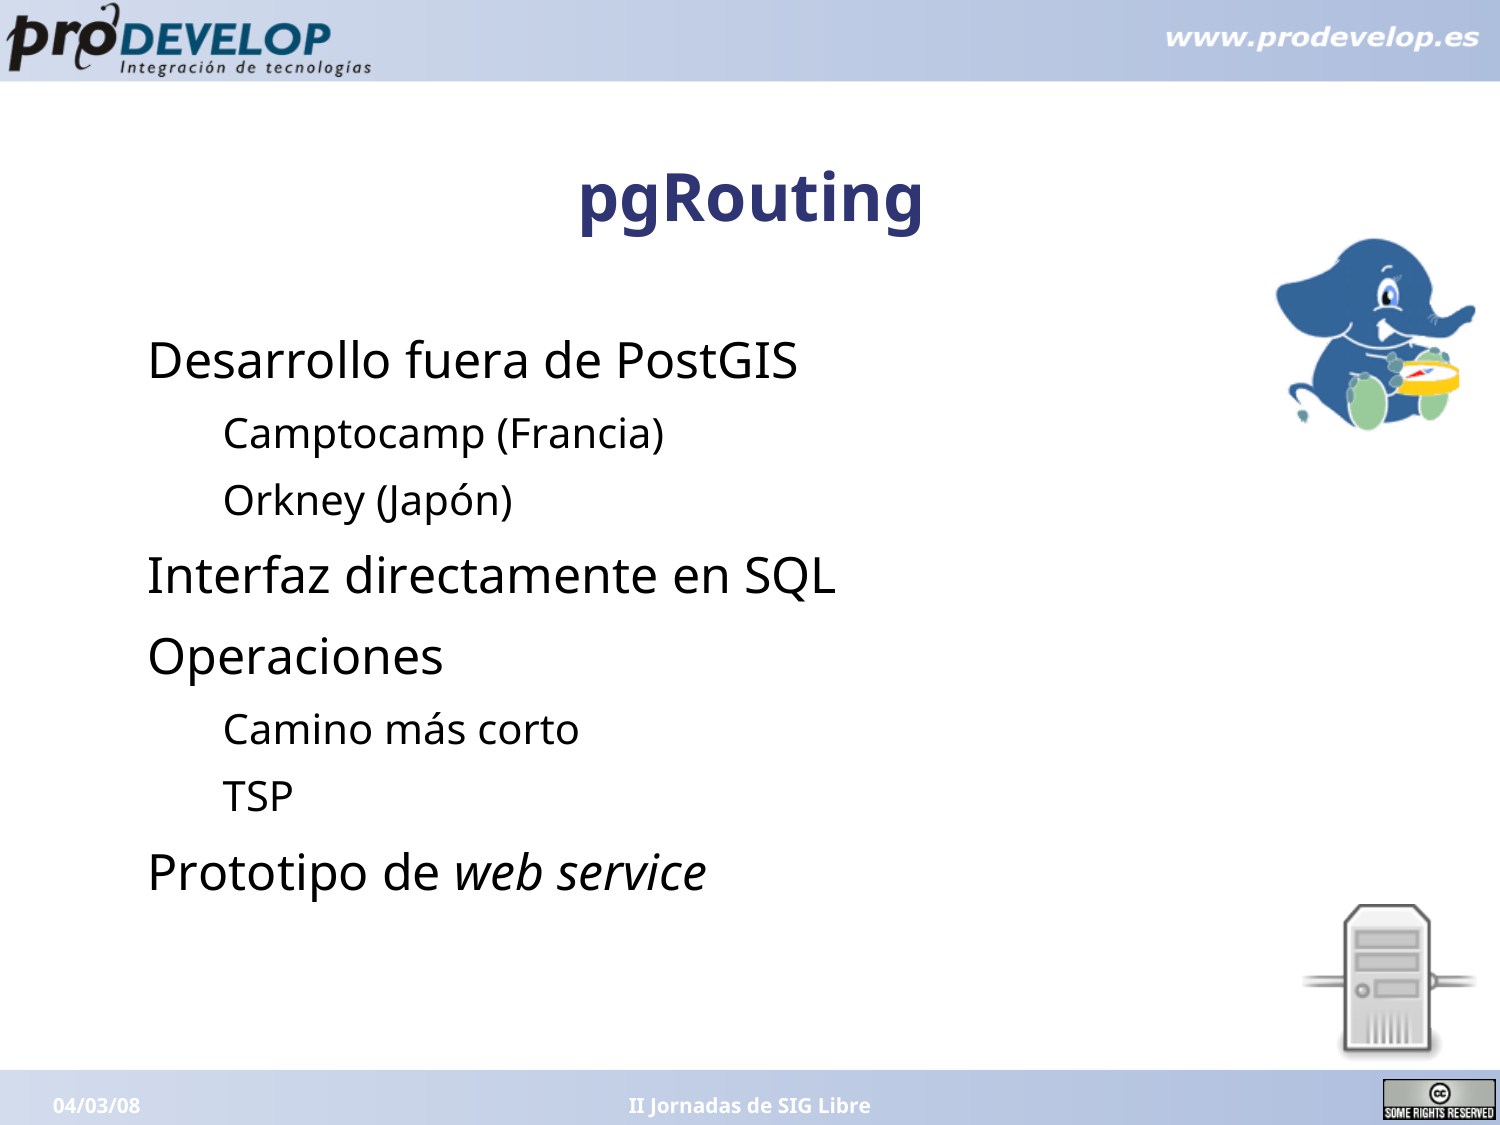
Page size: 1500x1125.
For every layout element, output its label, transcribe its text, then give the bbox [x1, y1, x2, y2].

title pgRouting [76, 109, 1427, 282]
list Desarrollo fuera de PostGIS Camptocamp (Francia) Orkney (Japón) Interfaz directamente en SQL Operaciones Camino más corto TSP Prototipo de web service [147, 324, 1270, 949]
picture [0, 0, 1500, 1125]
